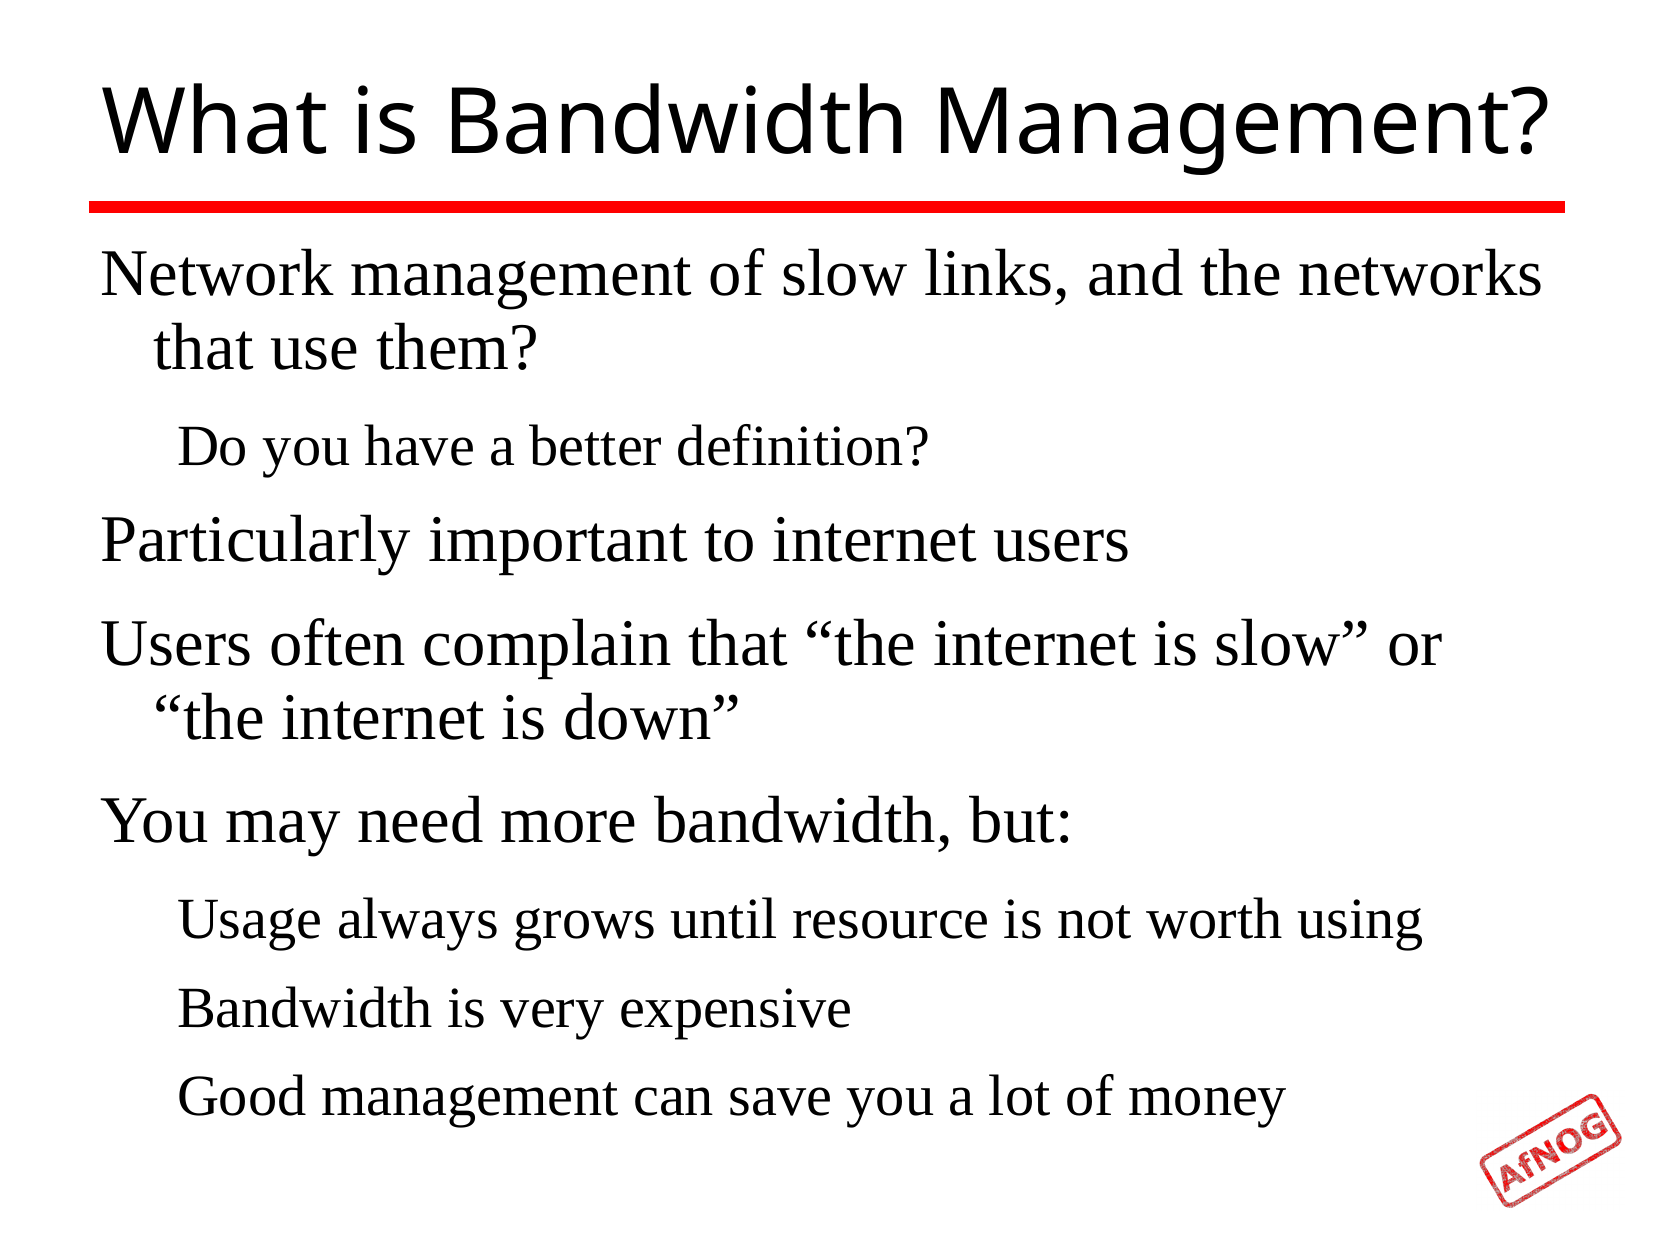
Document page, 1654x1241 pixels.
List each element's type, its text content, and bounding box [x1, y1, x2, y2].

list Network management of slow links, and the networks that use them? Do you have a better definition? Particularly important to internet users Users often complain that “the internet is slow” or “the internet is down” You may need more bandwidth, but: Usage always grows until resource is not worth using Bandwidth is very expensive Good management can save you a lot of money [82, 236, 1571, 1128]
picture [1476, 1090, 1625, 1211]
title What is Bandwidth Management? [88, 29, 1565, 207]
